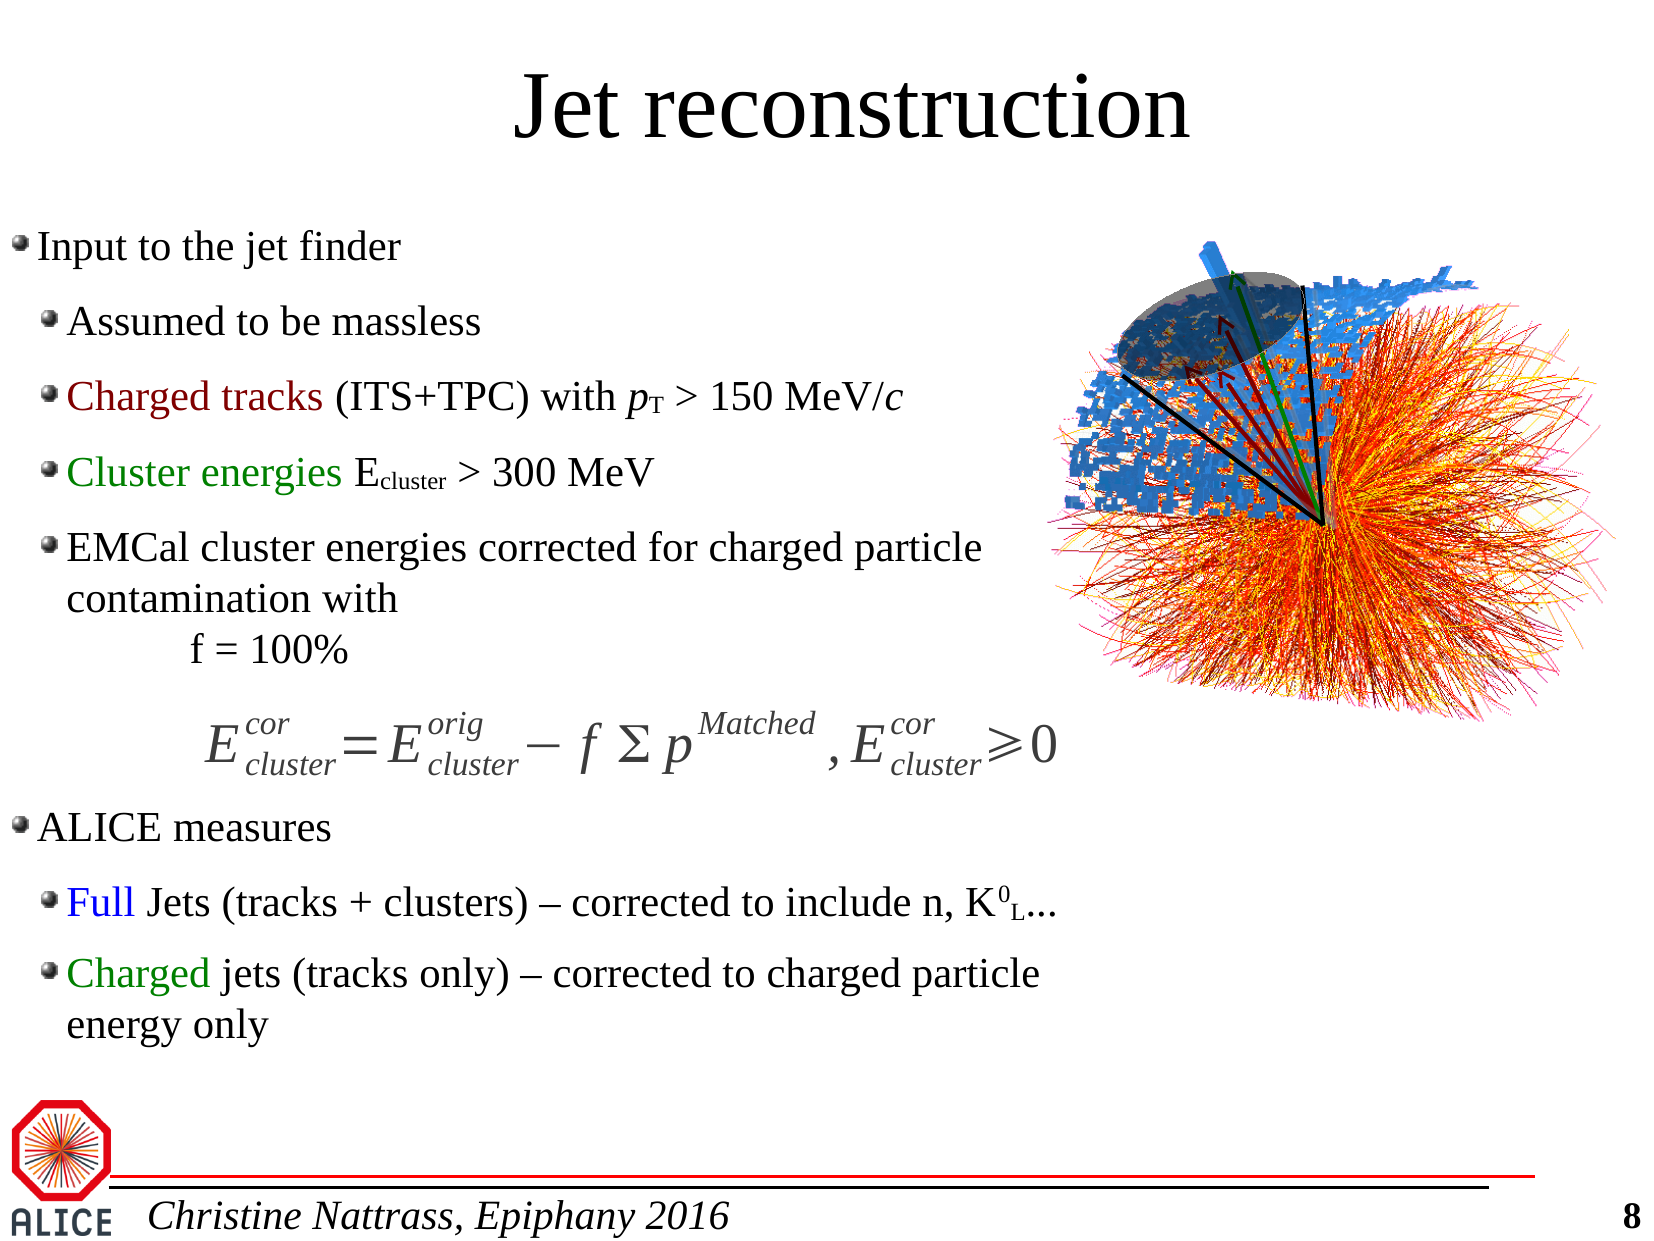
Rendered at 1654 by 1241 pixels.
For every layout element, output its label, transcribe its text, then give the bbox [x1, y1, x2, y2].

list Input to the jet finder Assumed to be massless Charged tracks (ITS+TPC) with pT > 150 MeV/c Cluster energies Ecluster > 300 MeV EMCal cluster energies corrected for charged particle contamination with f = 100% ALICE measures Full Jets (tracks + clusters) – corrected to include n, K0L... Charged jets (tracks only) – corrected to charged particle energy only [0, 210, 1084, 1102]
picture [1084, 226, 1629, 742]
text_box [1117, 272, 1305, 381]
chart [195, 705, 1067, 784]
title Jet reconstruction [99, 59, 1607, 165]
picture [11, 1102, 111, 1236]
